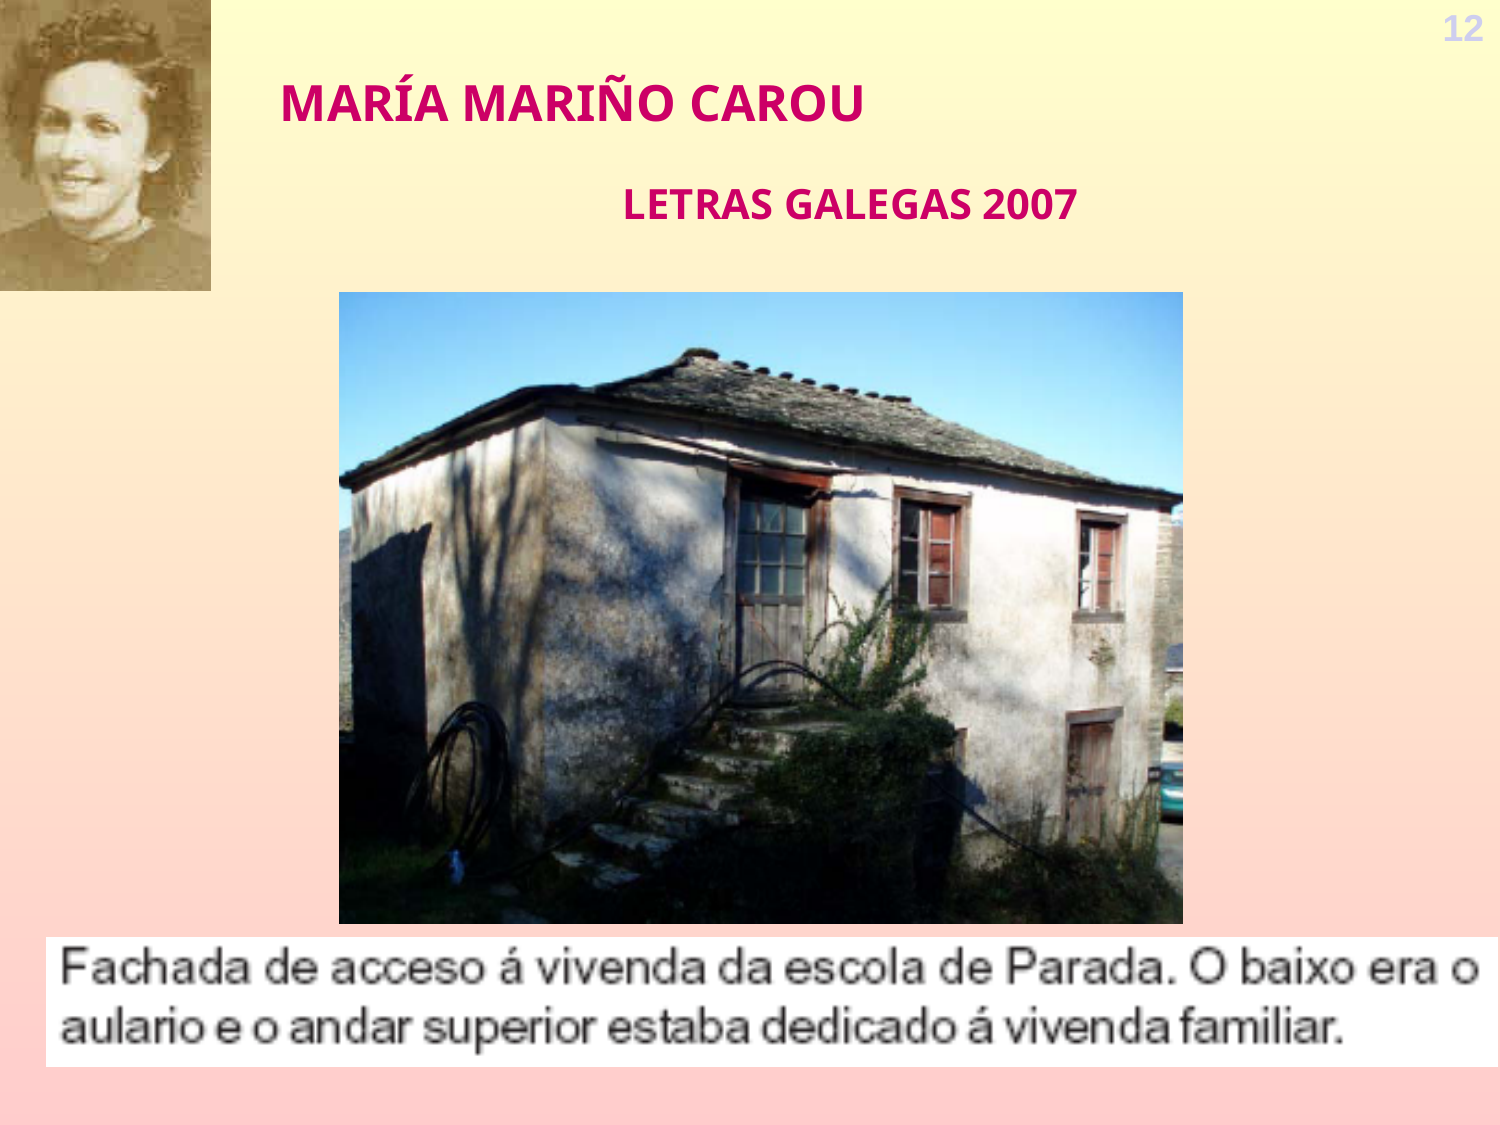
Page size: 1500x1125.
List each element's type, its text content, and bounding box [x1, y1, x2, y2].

text_box MARÍA MARIÑO CAROU [265, 60, 975, 145]
text_box 12 [1427, 0, 1500, 58]
text_box LETRAS GALEGAS 2007 [608, 166, 1247, 240]
picture [0, 0, 211, 291]
picture [339, 292, 1183, 924]
picture [46, 937, 1498, 1067]
